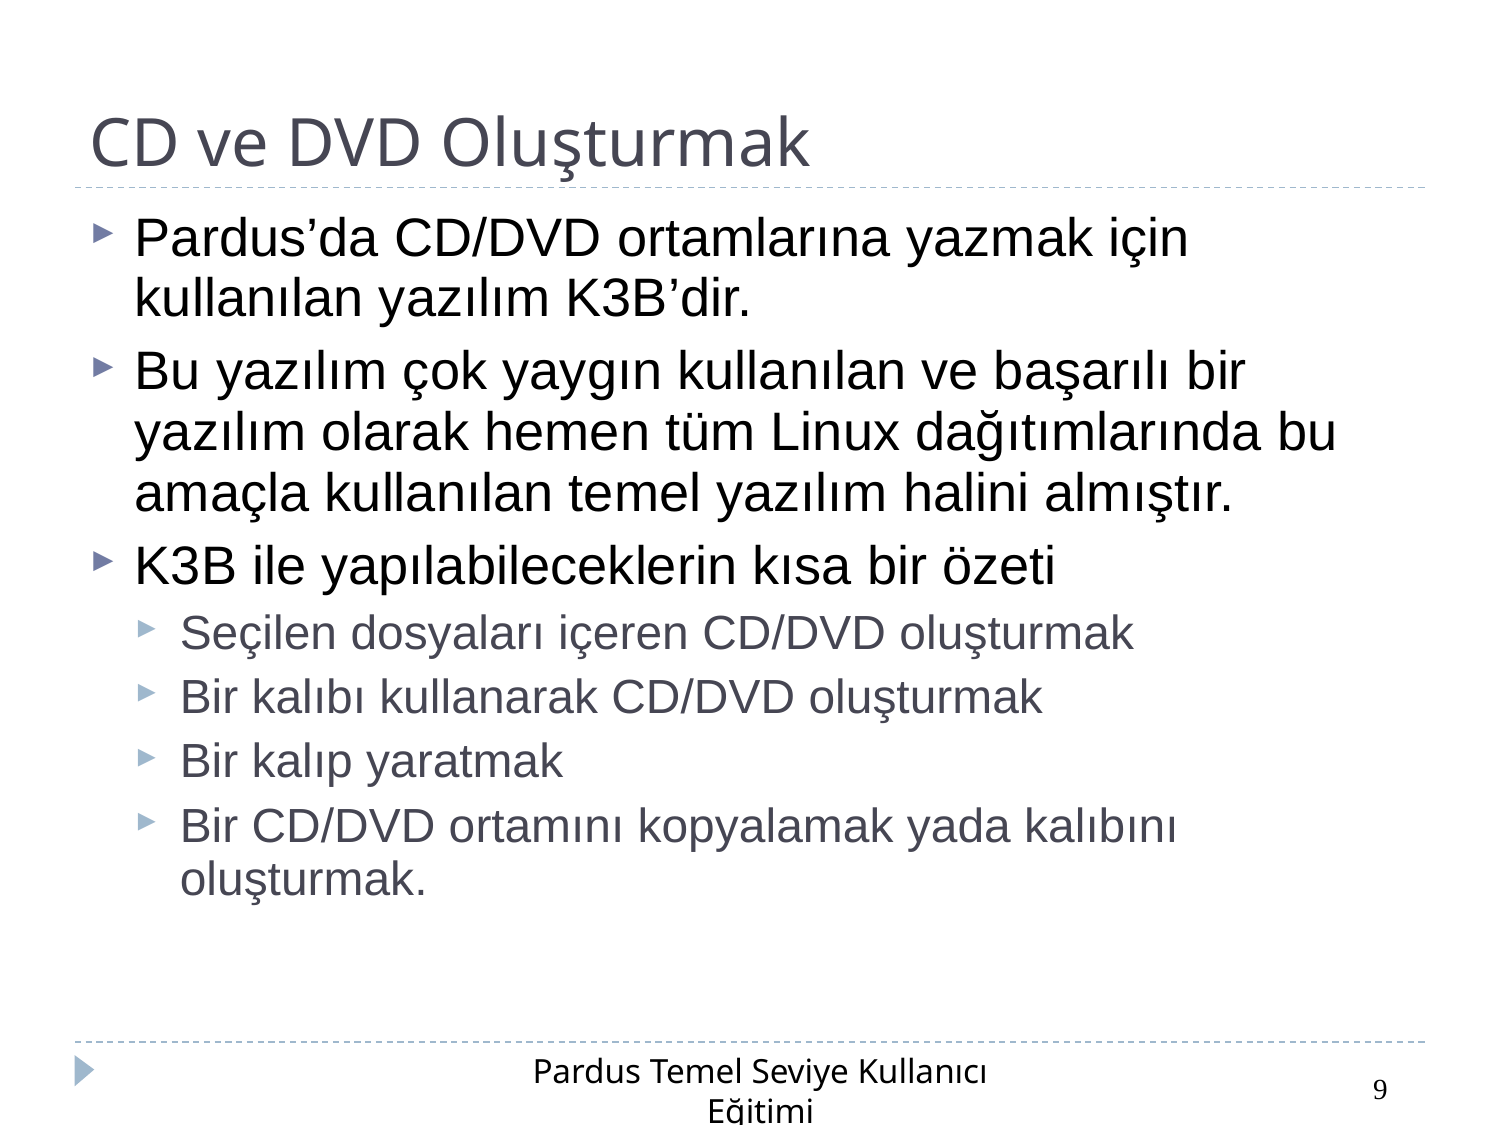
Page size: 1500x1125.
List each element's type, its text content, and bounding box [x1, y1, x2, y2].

title CD ve DVD Oluşturmak [75, 24, 1425, 188]
list Pardus’da CD/DVD ortamlarına yazmak için kullanılan yazılım K3B’dir. Bu yazılım çok yaygın kullanılan ve başarılı bir yazılım olarak hemen tüm Linux dağıtımlarında bu amaçla kullanılan temel yazılım halini almıştır. K3B ile yapılabileceklerin kısa bir özeti Seçilen dosyaları içeren CD/DVD oluşturmak Bir kalıbı kullanarak CD/DVD oluşturmak Bir kalıp yaratmak Bir CD/DVD ortamını kopyalamak yada kalıbını oluşturmak. [75, 200, 1425, 1010]
